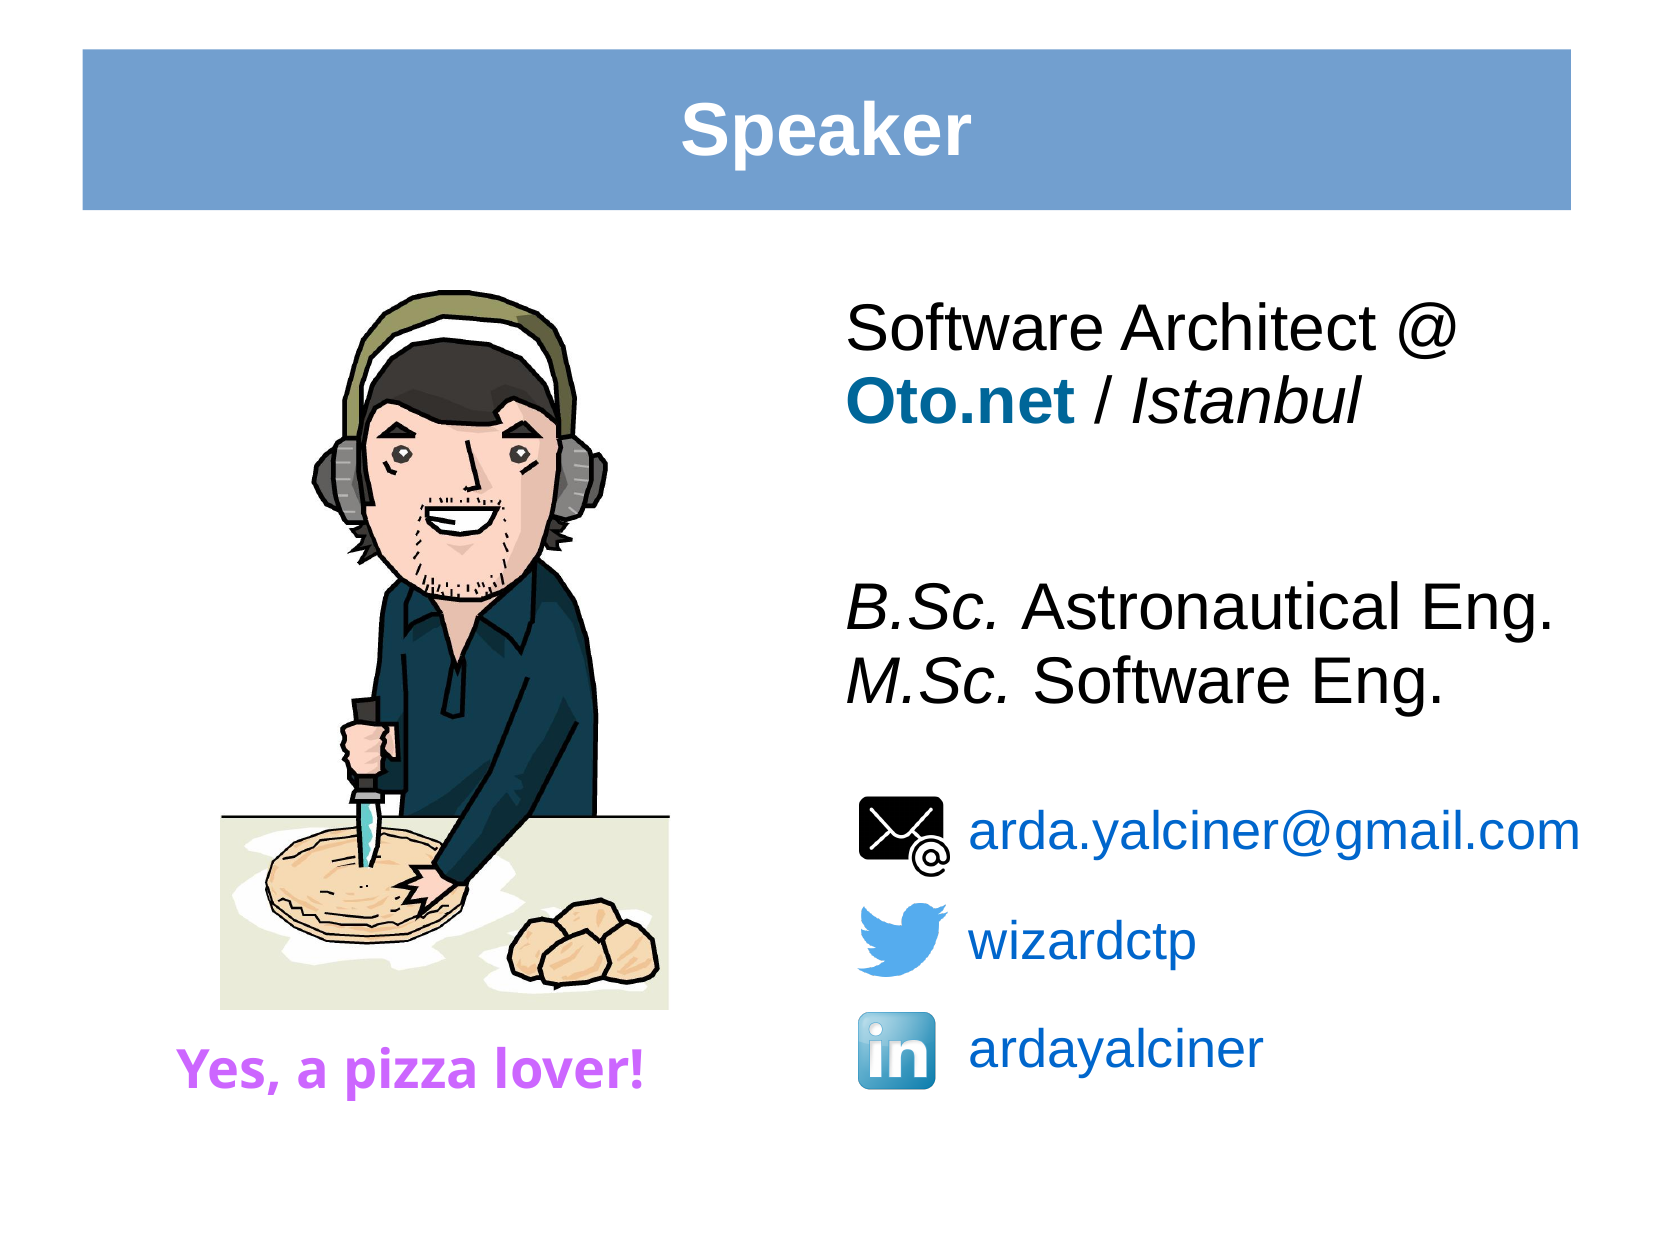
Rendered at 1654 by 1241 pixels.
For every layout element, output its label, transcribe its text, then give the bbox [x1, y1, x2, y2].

text_box ardayalciner [954, 1011, 1405, 1101]
text_box Yes, a pizza lover! [161, 1023, 732, 1129]
picture [859, 791, 950, 882]
text_box arda.yalciner@gmail.com [954, 793, 1624, 883]
title Speaker [82, 49, 1571, 211]
picture [851, 1005, 942, 1096]
picture [857, 894, 948, 985]
list Software Architect @ Oto.net / Istanbul B.Sc. Astronautical Eng. M.Sc. Software Eng. [845, 290, 1572, 721]
text_box wizardctp [954, 902, 1405, 992]
picture [220, 290, 671, 1010]
